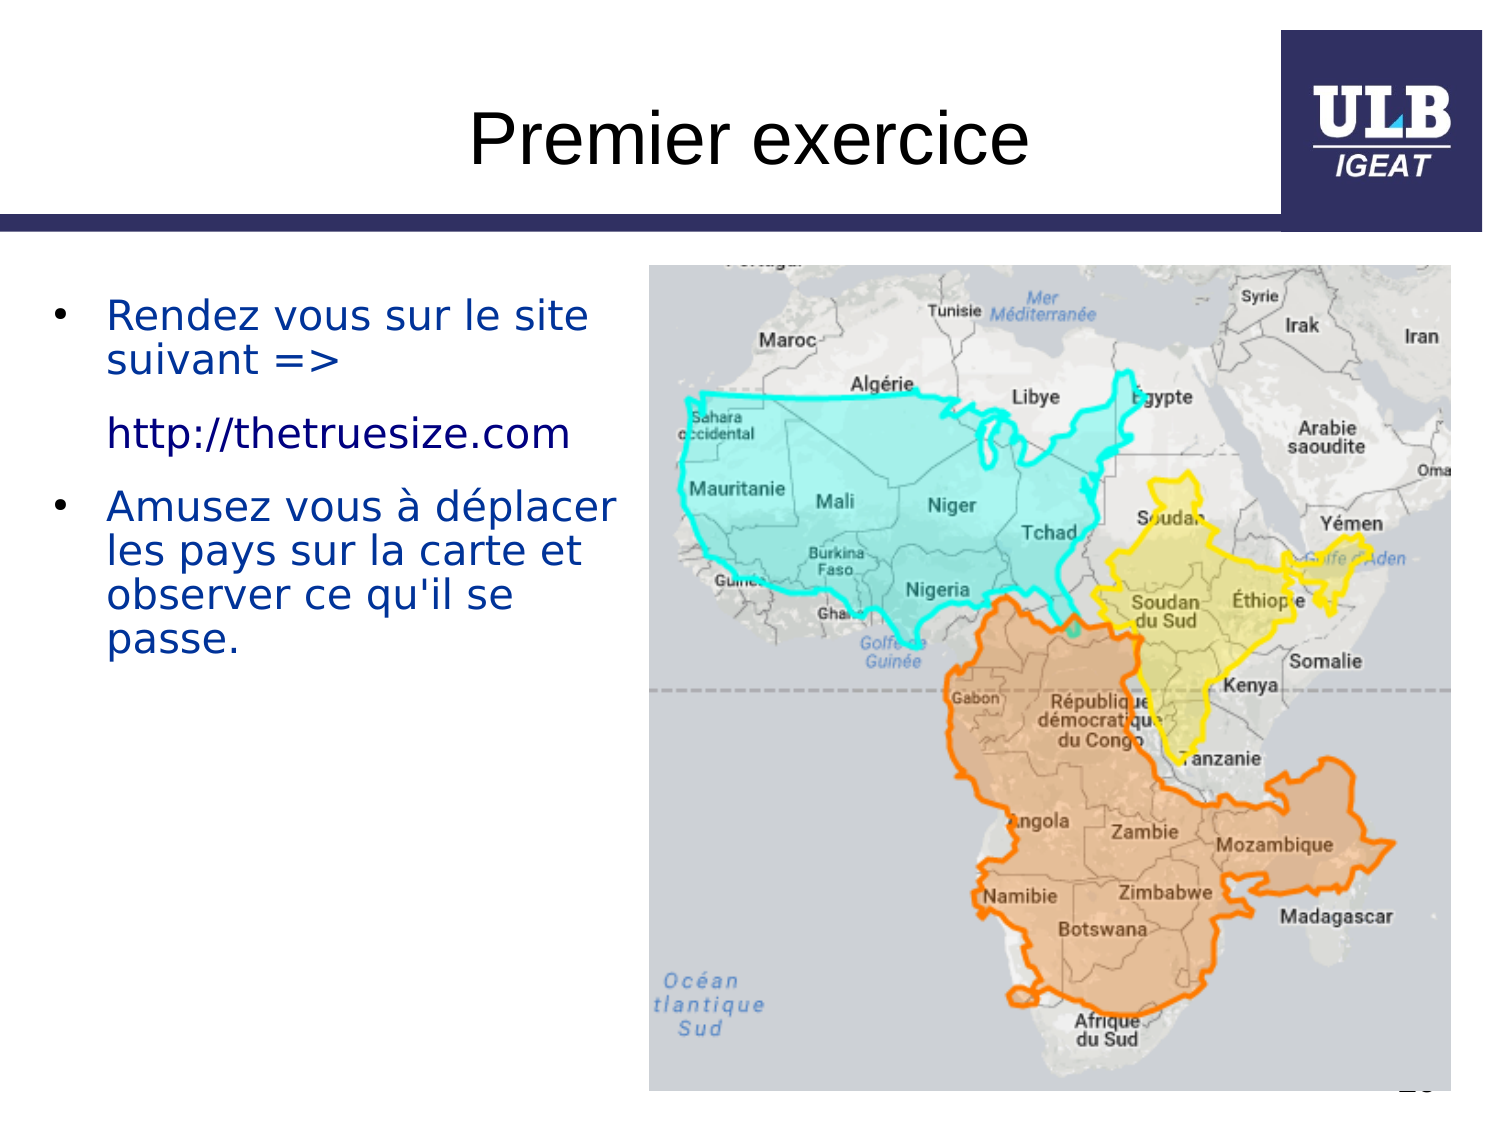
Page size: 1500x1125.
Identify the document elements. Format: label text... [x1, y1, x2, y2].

title Premier exercice [75, 44, 1425, 233]
text_box Rendez vous sur le site suivant => http://thetruesize.com Amusez vous à déplacer les pays sur la carte et observer ce qu'il se passe. [35, 295, 621, 1104]
picture [1281, 30, 1483, 232]
picture [649, 265, 1451, 1091]
